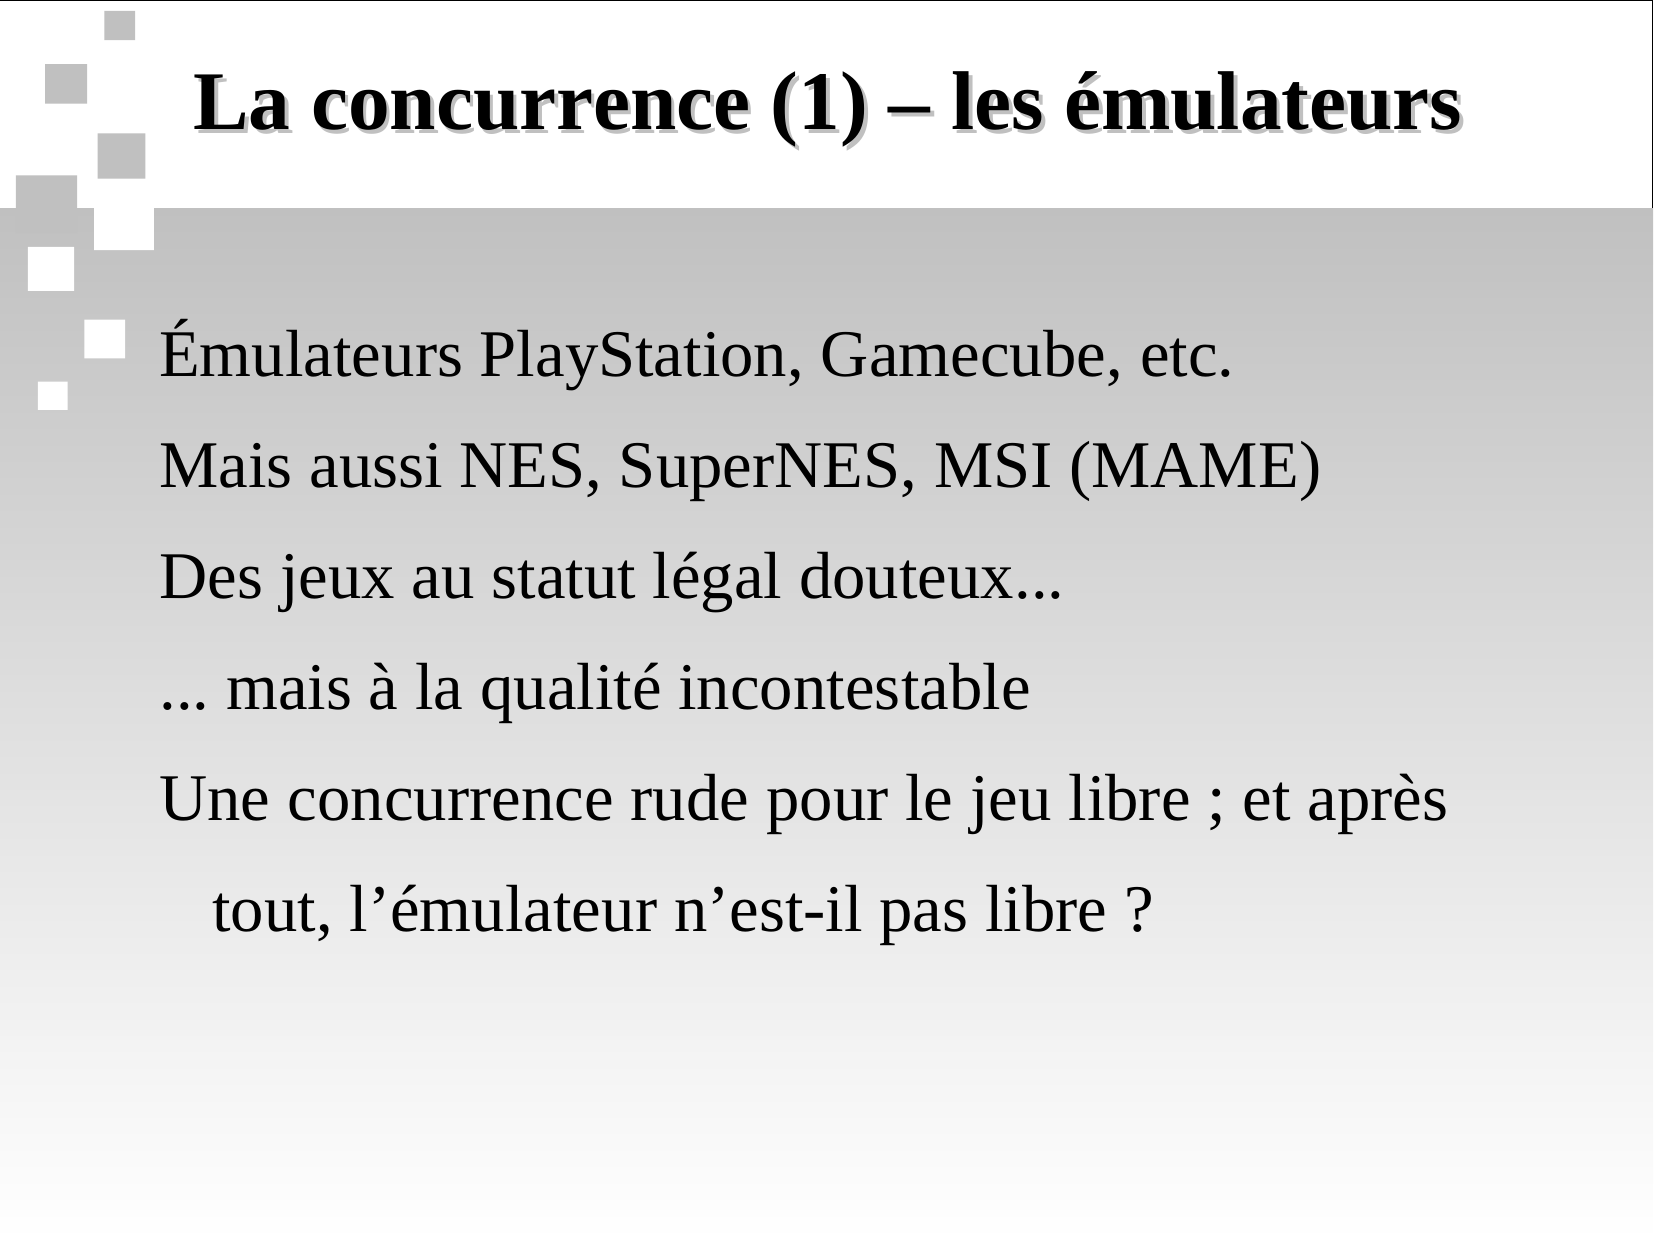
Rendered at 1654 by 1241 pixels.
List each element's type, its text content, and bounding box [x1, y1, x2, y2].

list Émulateurs PlayStation, Gamecube, etc. Mais aussi NES, SuperNES, MSI (MAME) Des jeux au statut légal douteux... ... mais à la qualité incontestable Une concurrence rude pour le jeu libre ; et après tout, l’émulateur n’est-il pas libre ? [141, 279, 1532, 1183]
title La concurrence (1) – les émulateurs [90, 0, 1567, 204]
